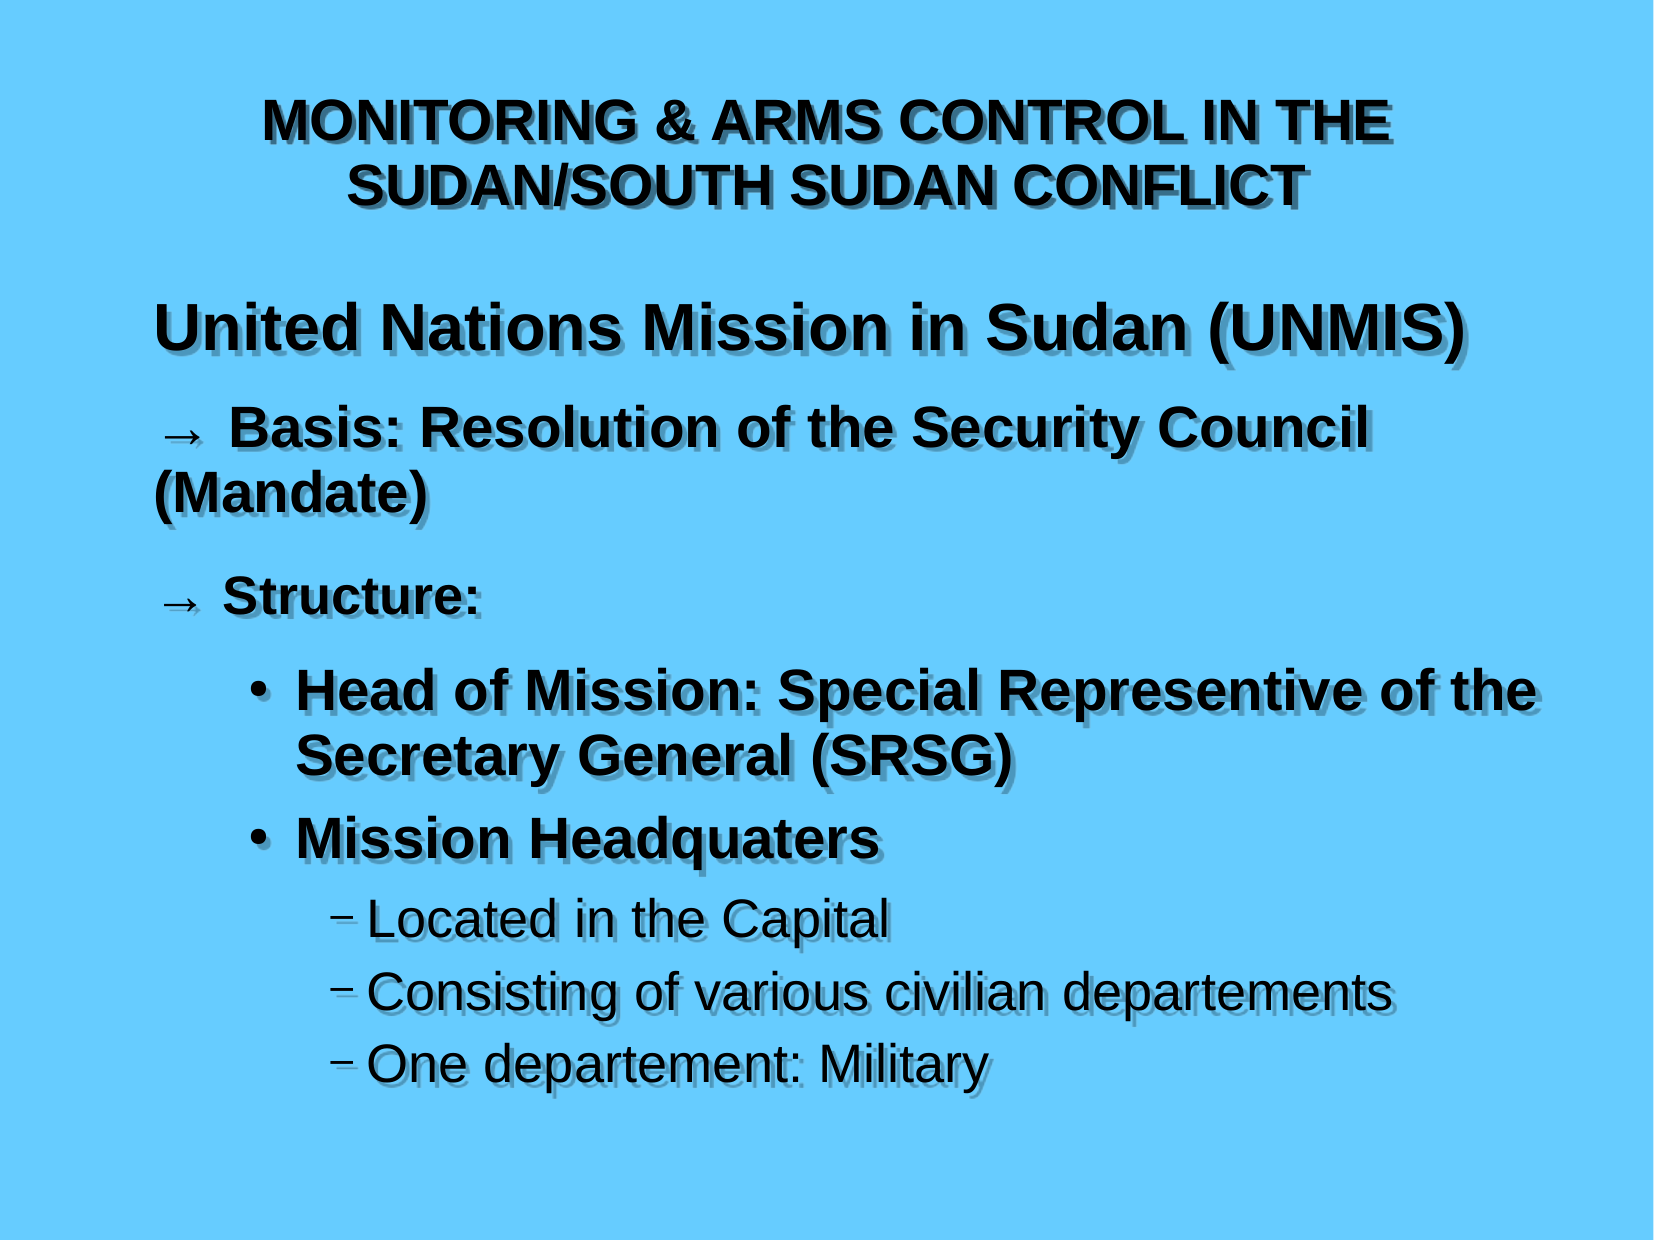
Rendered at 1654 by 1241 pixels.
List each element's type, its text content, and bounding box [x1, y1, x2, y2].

title MONITORING & ARMS CONTROL IN THE SUDAN/SOUTH SUDAN CONFLICT [82, 49, 1571, 257]
list United Nations Mission in Sudan (UNMIS) → Basis: Resolution of the Security Council (Mandate) → Structure: Head of Mission: Special Representive of the Secretary General (SRSG) Mission Headquaters Located in the Capital Consisting of various civilian departements One departement: Military [82, 290, 1571, 1109]
